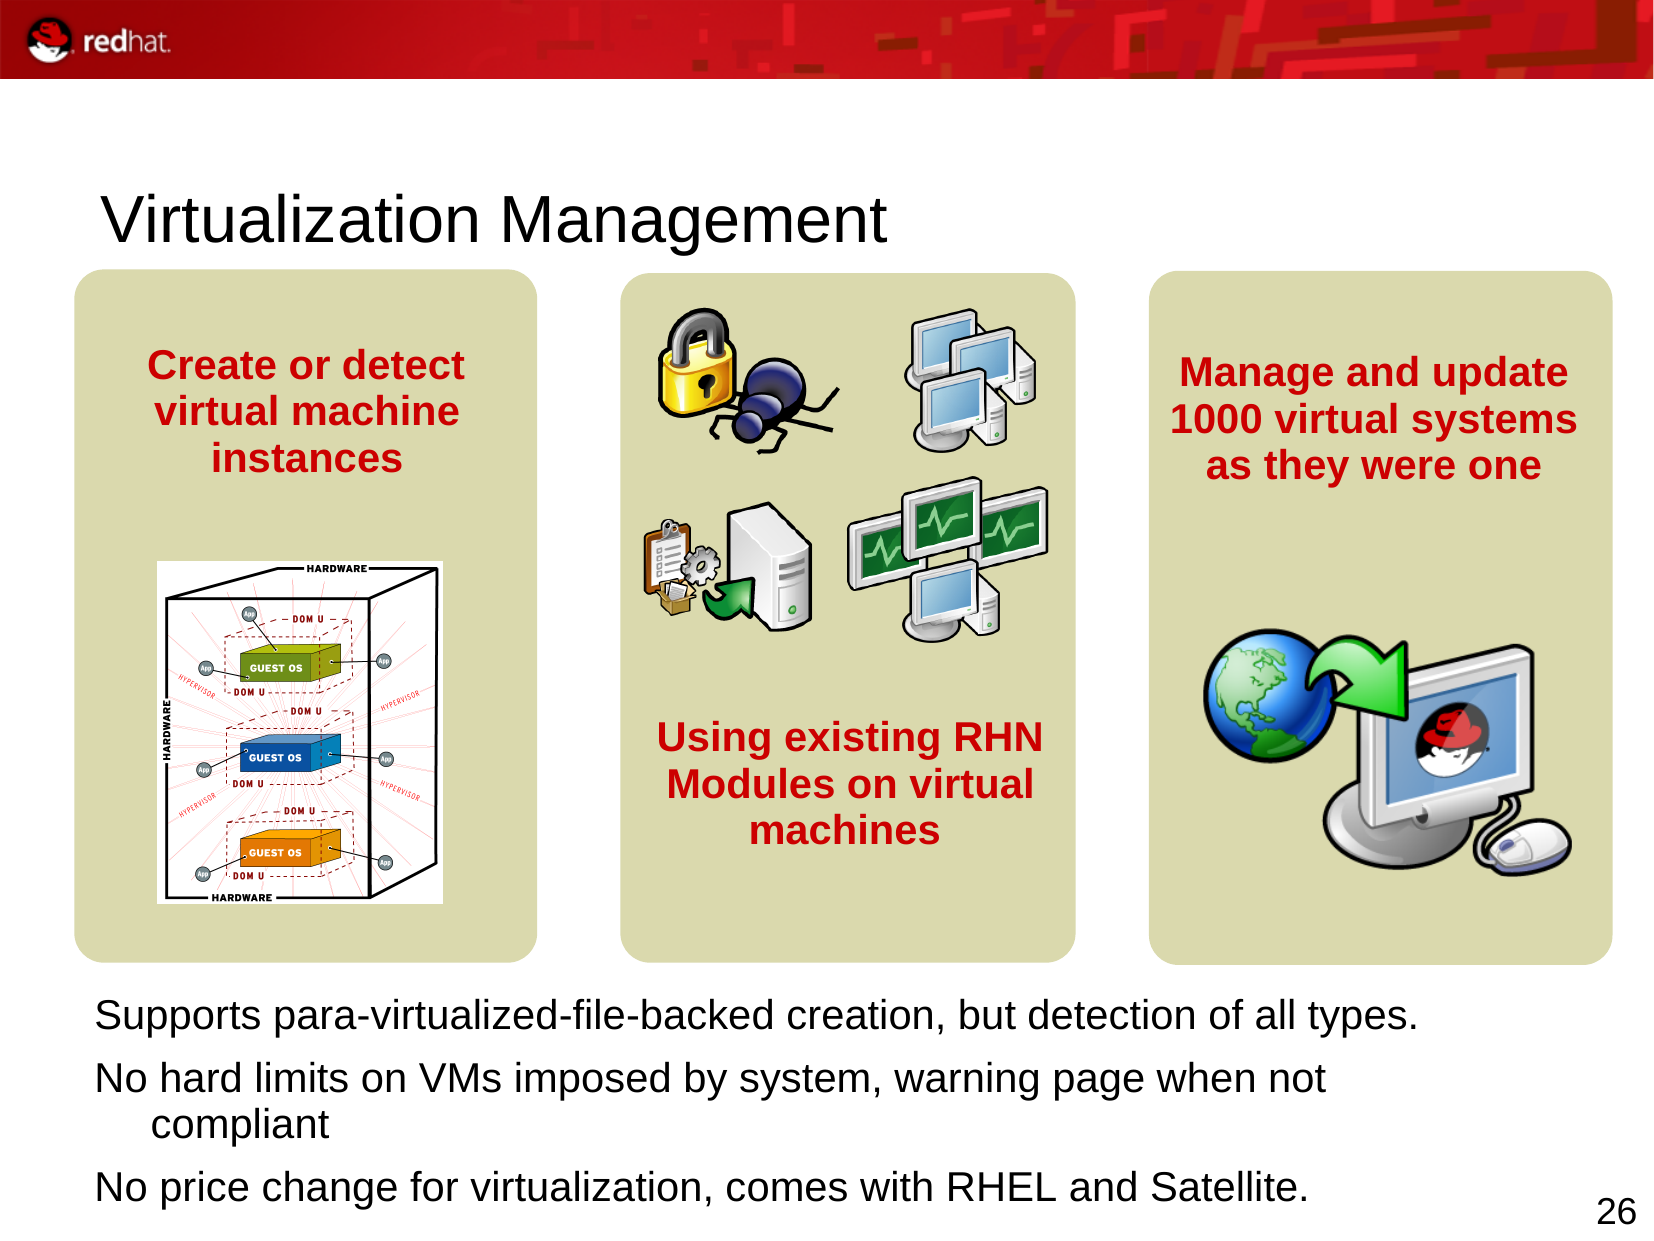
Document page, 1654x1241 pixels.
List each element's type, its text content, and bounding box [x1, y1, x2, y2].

picture [904, 308, 1036, 453]
picture [846, 476, 1053, 643]
text_box [620, 926, 1076, 963]
picture [643, 499, 813, 632]
list Supports para-virtualized-file-backed creation, but detection of all types. No hard limits on VMs imposed by system, warning page when not compliant No price change for virtualization, comes with RHEL and Satellite. [94, 992, 1500, 1210]
title Virtualization Management [100, 171, 1506, 267]
text_box Using existing RHN Modules on virtual machines [613, 706, 1088, 926]
text_box Create or detect virtual machine instances [87, 334, 525, 729]
picture [157, 561, 443, 904]
picture [658, 307, 840, 455]
text_box [620, 273, 1076, 706]
text_box [1148, 270, 1613, 965]
text_box [74, 269, 538, 963]
text_box Manage and update 1000 virtual systems as they were one [1150, 341, 1598, 685]
picture [1202, 621, 1583, 887]
picture [0, 0, 1654, 79]
